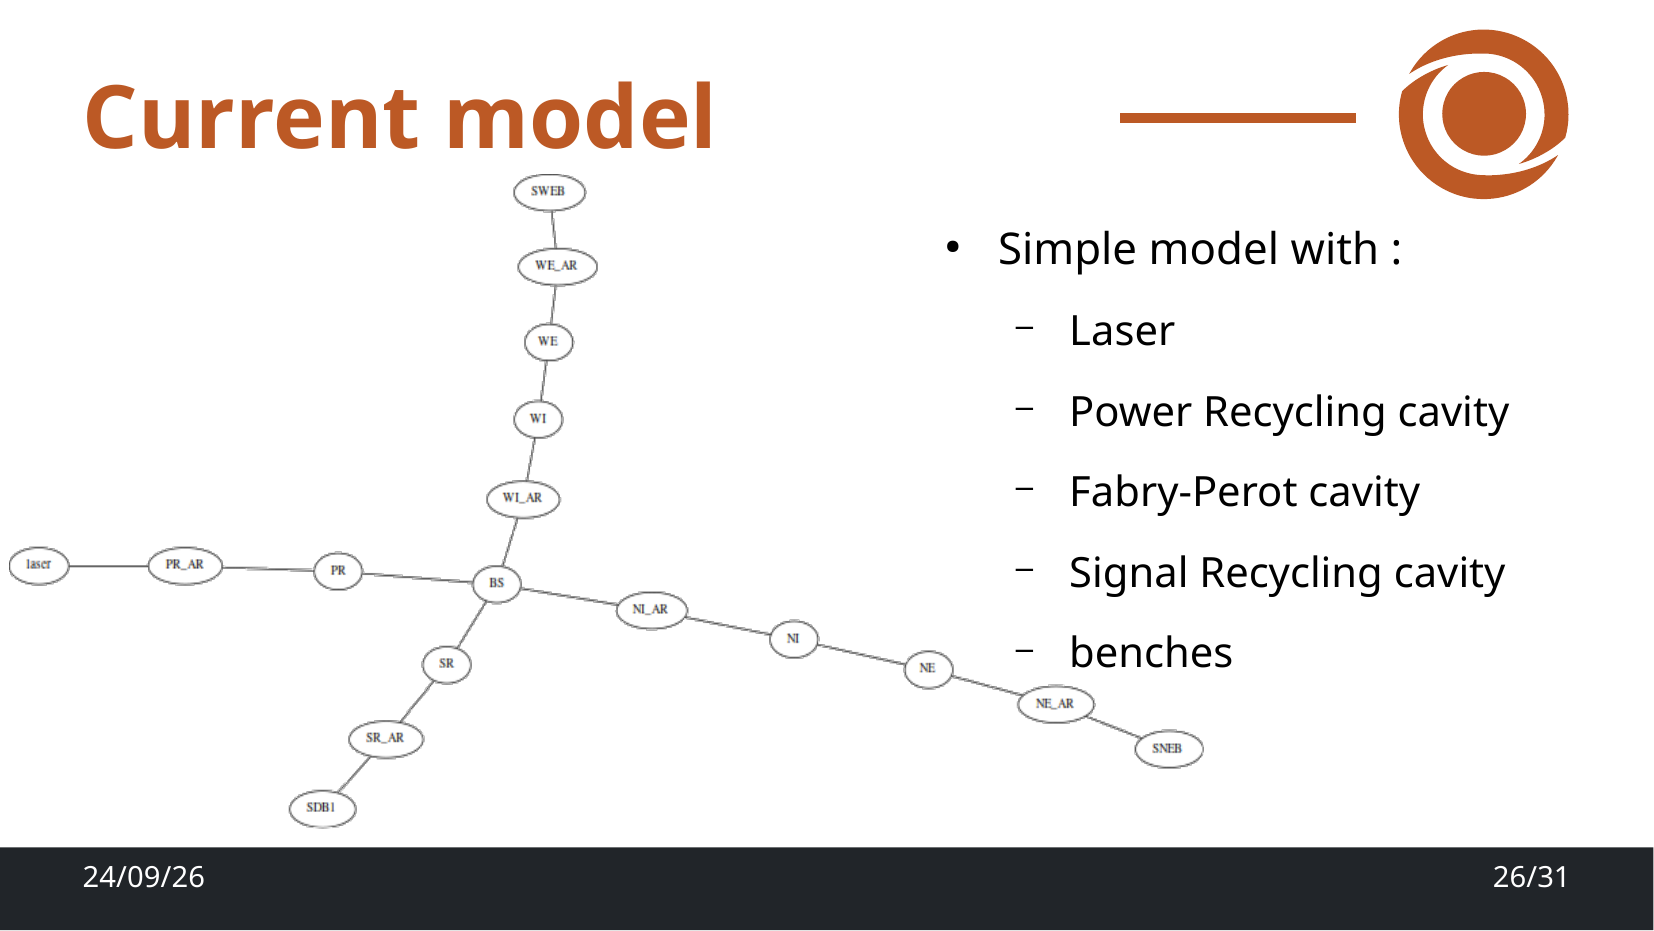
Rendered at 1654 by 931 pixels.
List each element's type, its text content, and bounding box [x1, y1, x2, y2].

title Current model [82, 37, 1241, 193]
picture [9, 174, 1204, 829]
list Simple model with : Laser Power Recycling cavity Fabry-Perot cavity Signal Recycling cavity benches [927, 217, 1654, 758]
